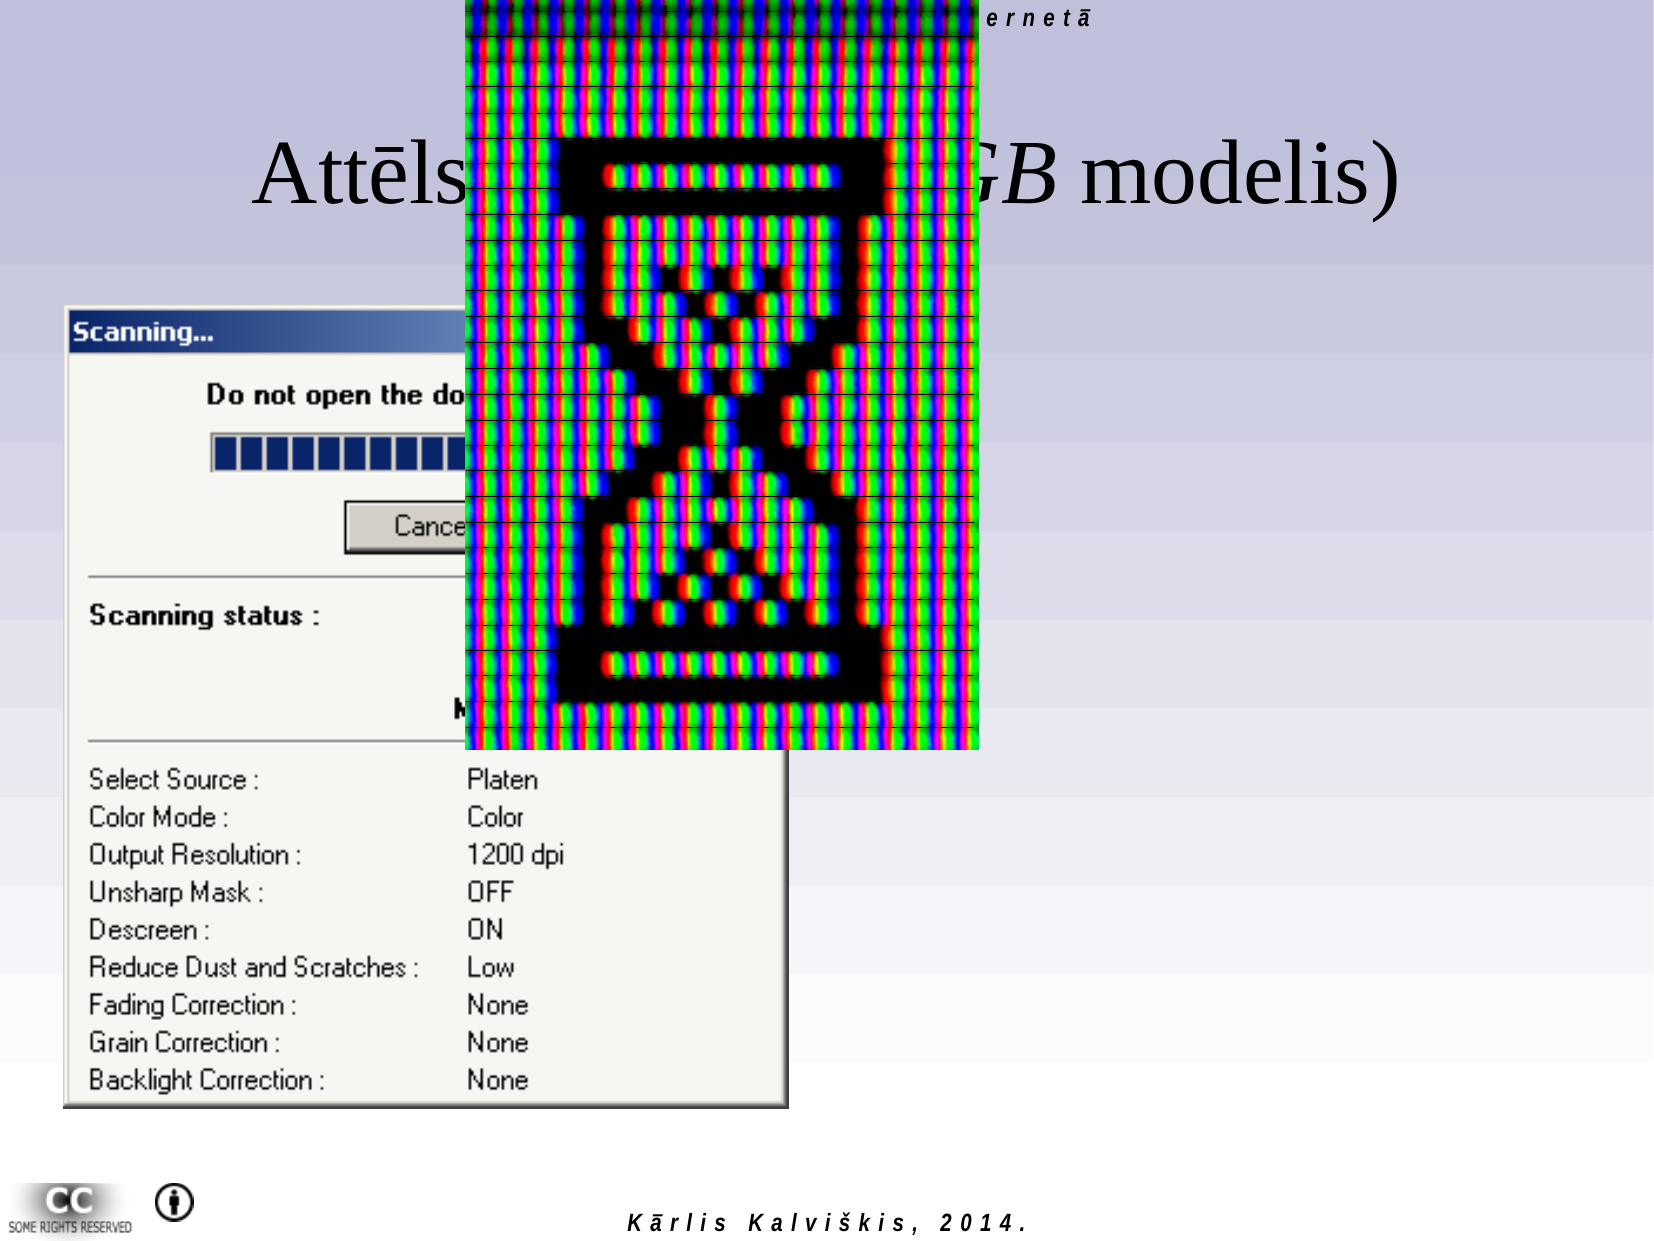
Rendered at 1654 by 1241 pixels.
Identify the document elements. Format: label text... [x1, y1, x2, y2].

title Attēls monitorā (RGB modelis) [29, 49, 465, 296]
picture [0, 0, 1654, 1241]
title Attēls monitorā (RGB modelis) [979, 49, 1625, 296]
